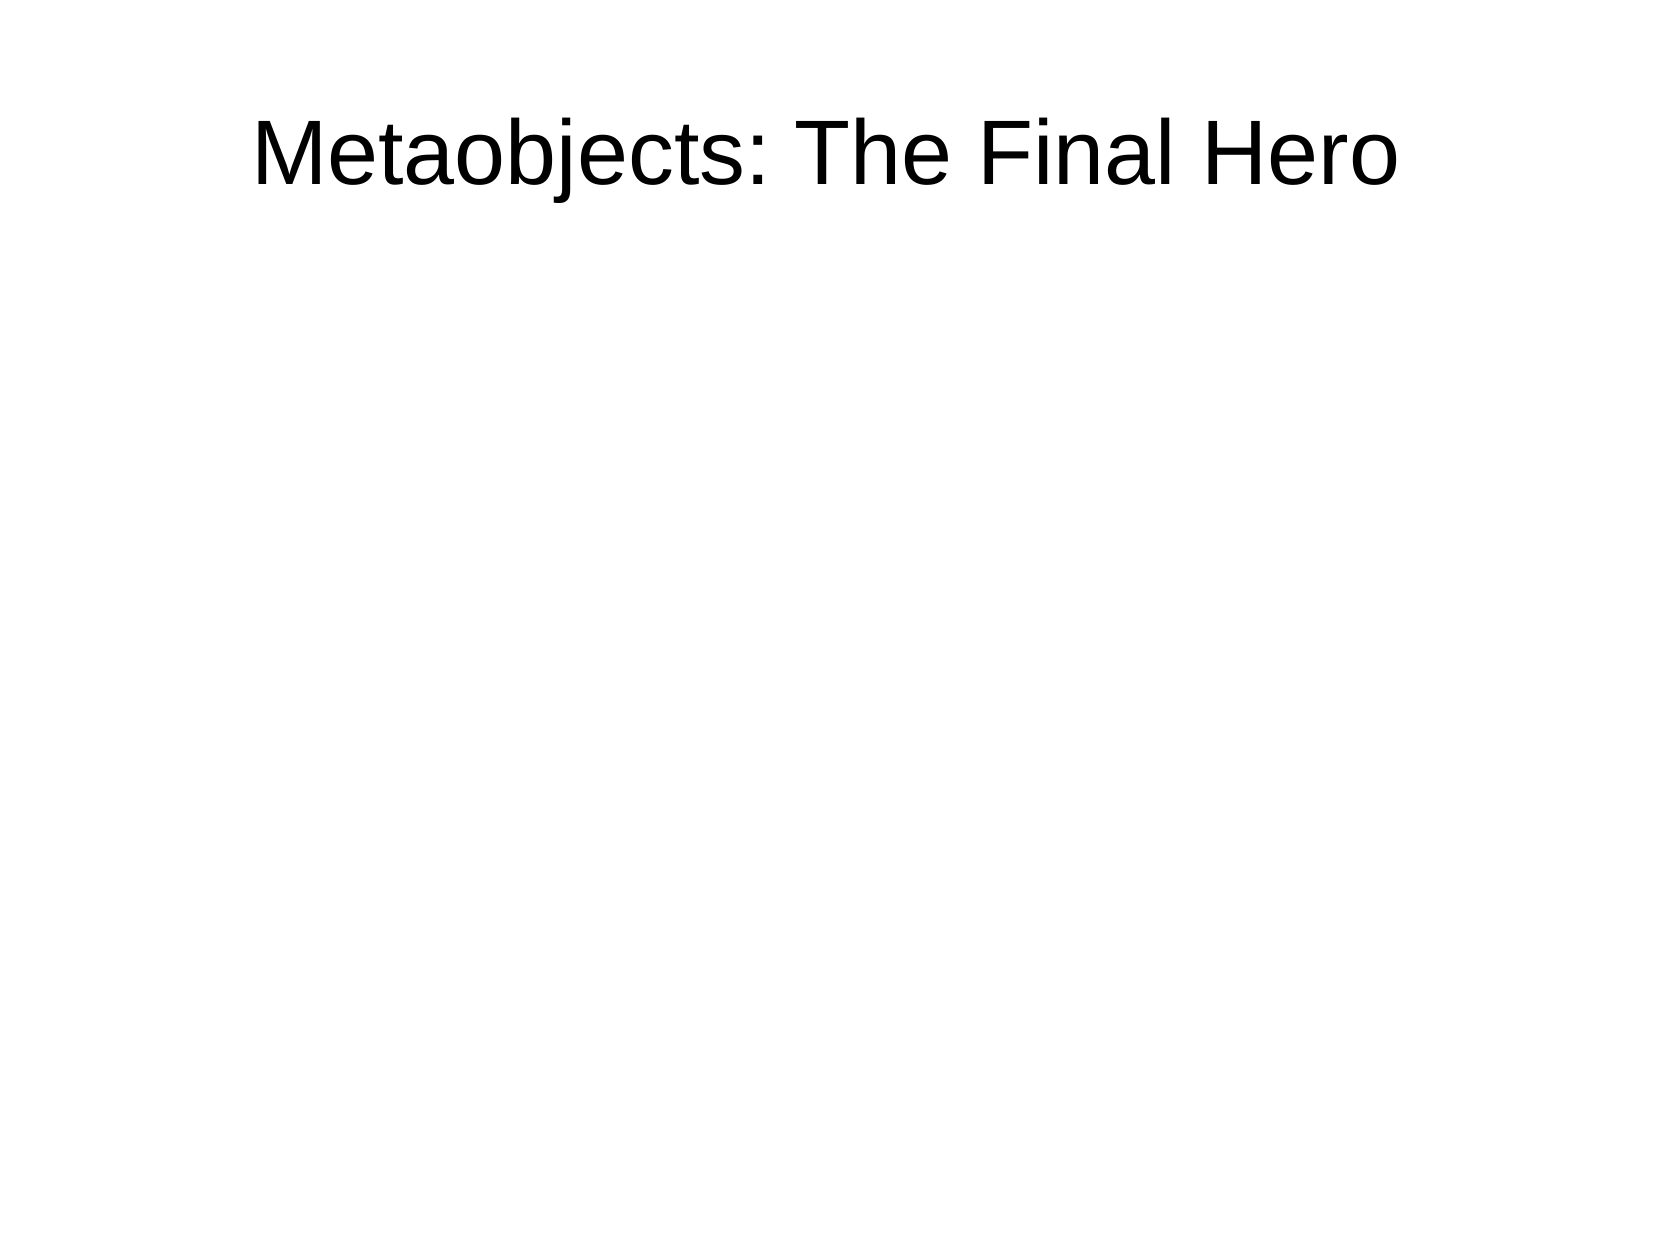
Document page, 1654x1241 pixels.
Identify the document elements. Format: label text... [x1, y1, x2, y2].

title Metaobjects: The Final Hero [82, 49, 1571, 257]
